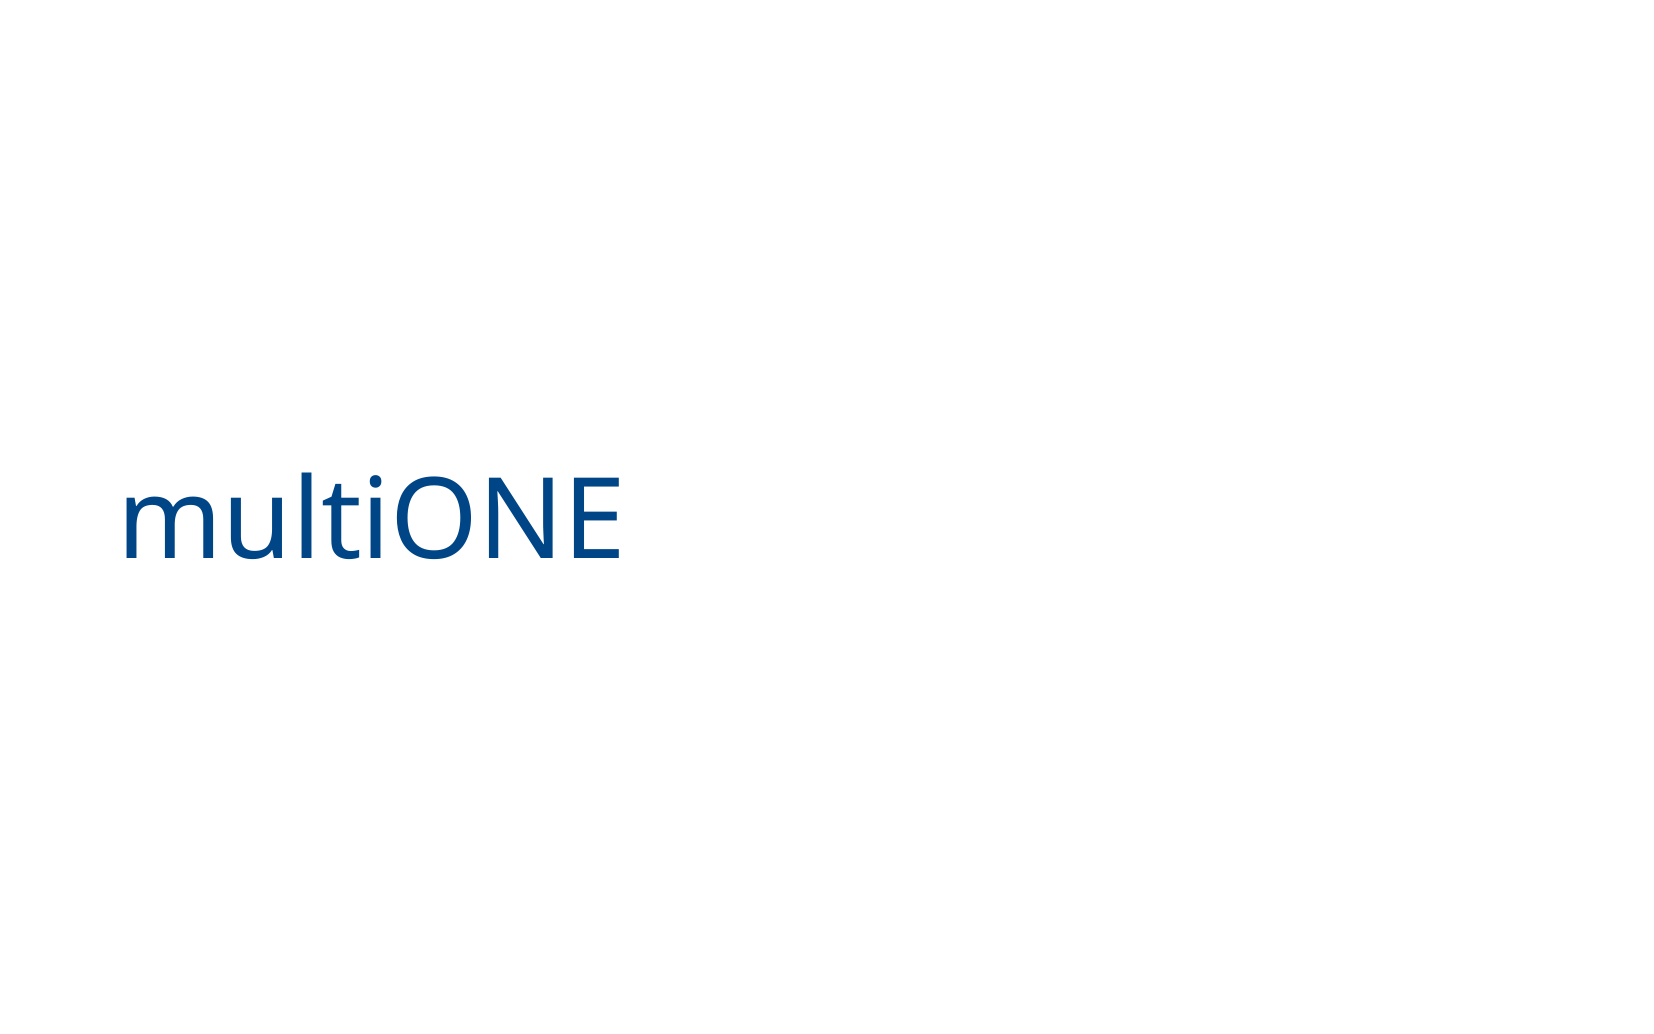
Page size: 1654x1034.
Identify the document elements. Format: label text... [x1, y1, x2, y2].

title multiONE [117, 279, 1633, 886]
